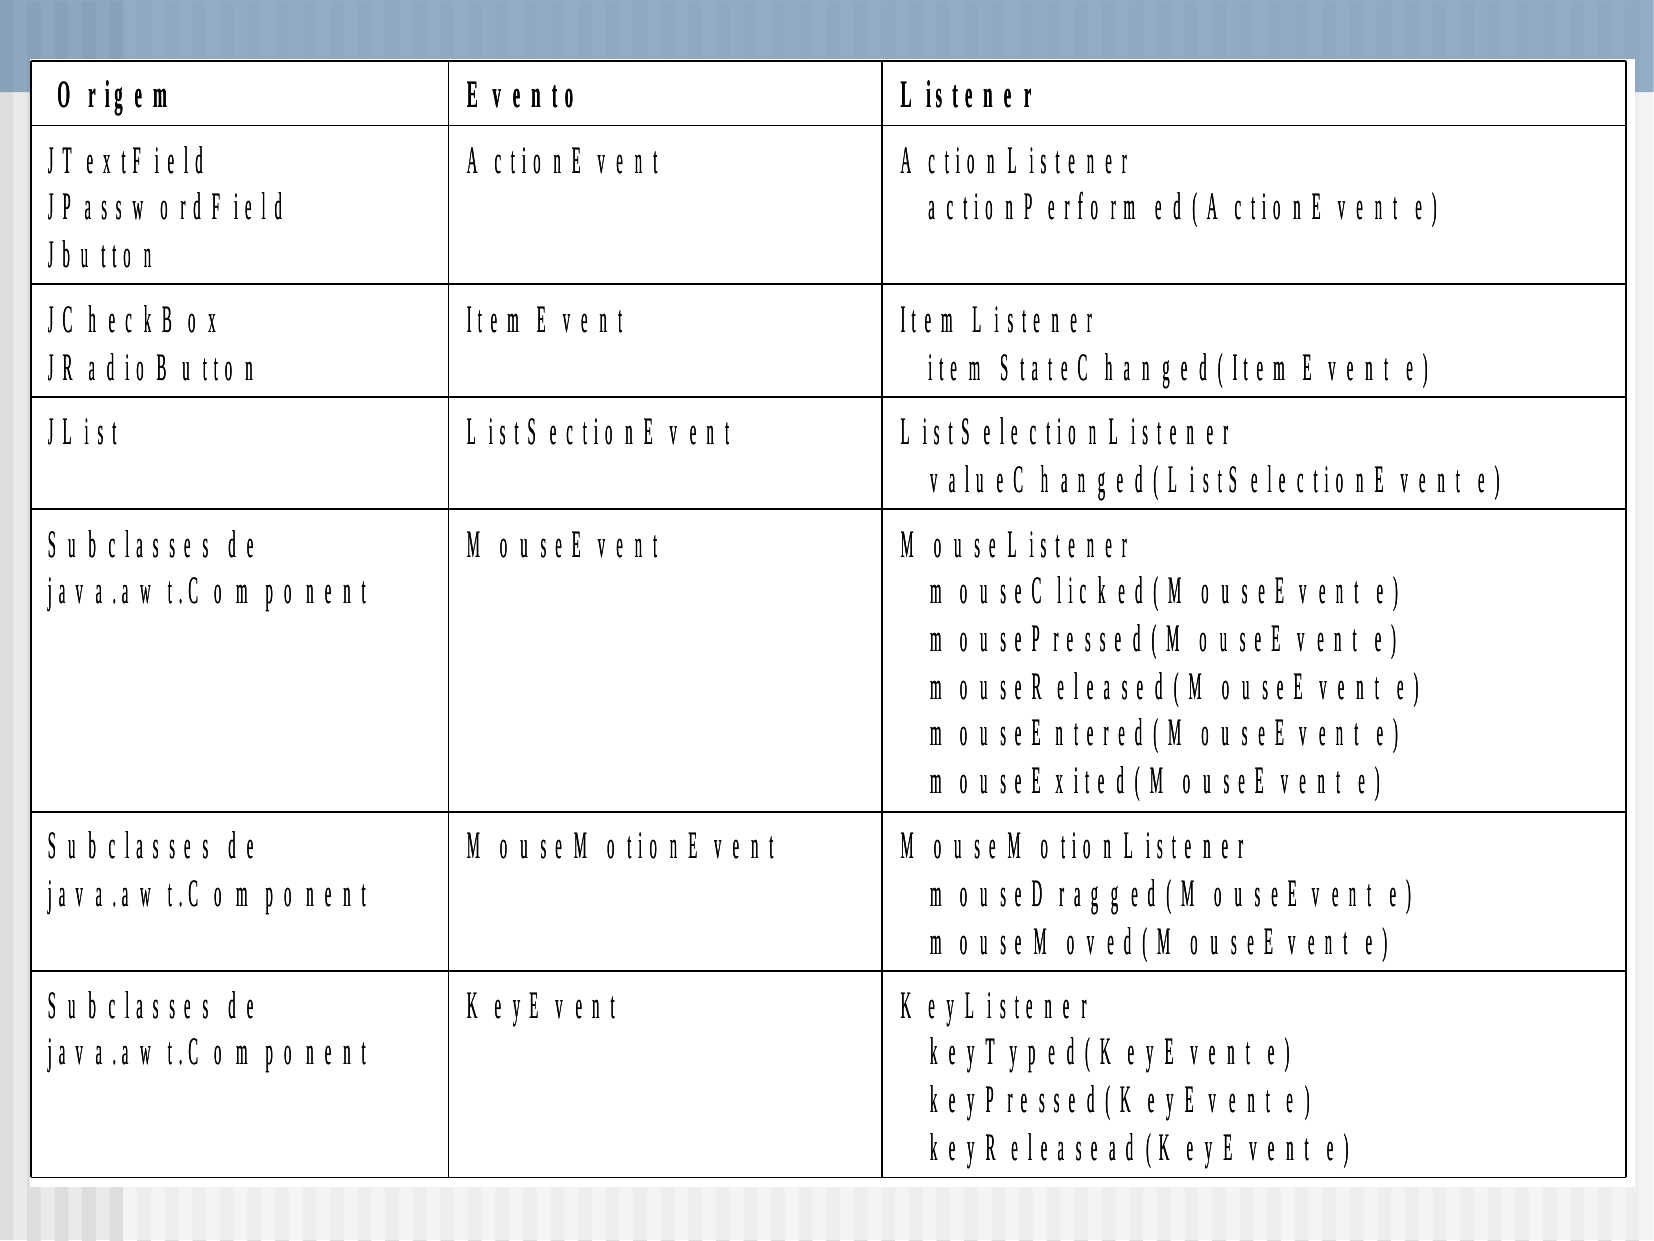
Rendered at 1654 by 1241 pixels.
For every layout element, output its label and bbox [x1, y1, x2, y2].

picture [29, 59, 1636, 1187]
